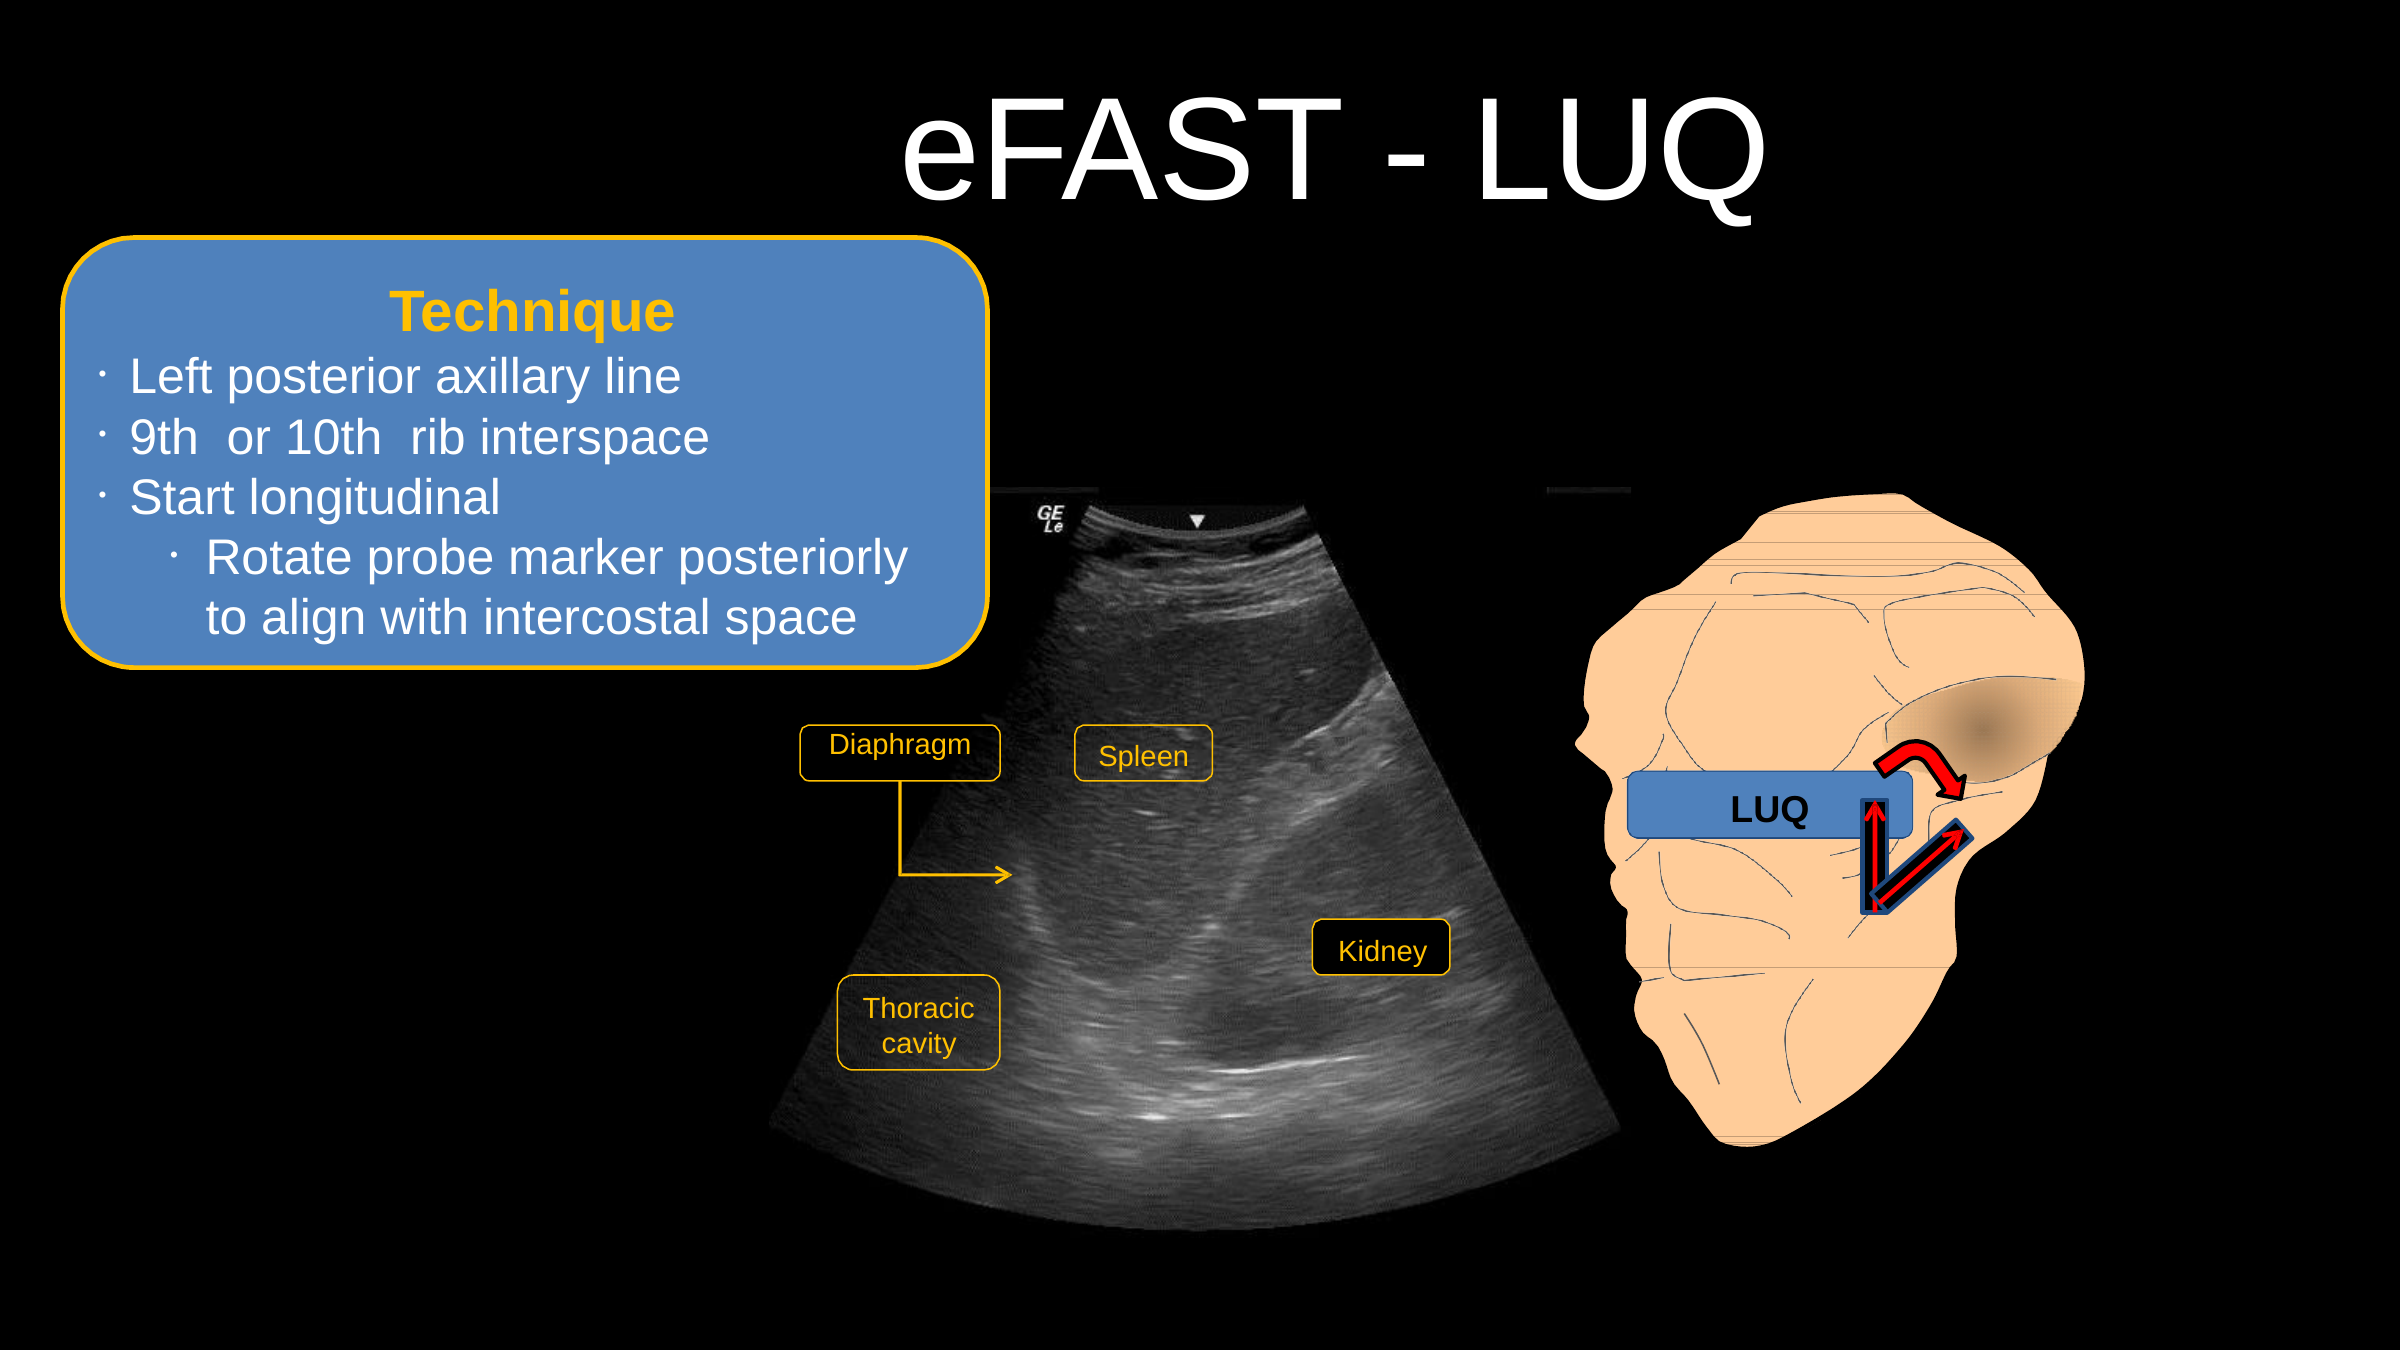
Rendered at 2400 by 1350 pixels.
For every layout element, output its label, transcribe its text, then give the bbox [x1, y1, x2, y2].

text_box Diaphragm [800, 725, 994, 761]
text_box Technique Left posterior axillary line 9th or 10th rib interspace Start longitudinal Rotate probe marker posteriorly to align with intercostal space [96, 273, 943, 645]
text_box Spleen [1096, 737, 1192, 773]
text_box LUQ [1728, 785, 1812, 831]
text_box Kidney Thoracic cavity [860, 931, 1429, 1060]
title eFAST - LUQ [120, 54, 2280, 280]
text_box [0, 0, 2400, 1350]
